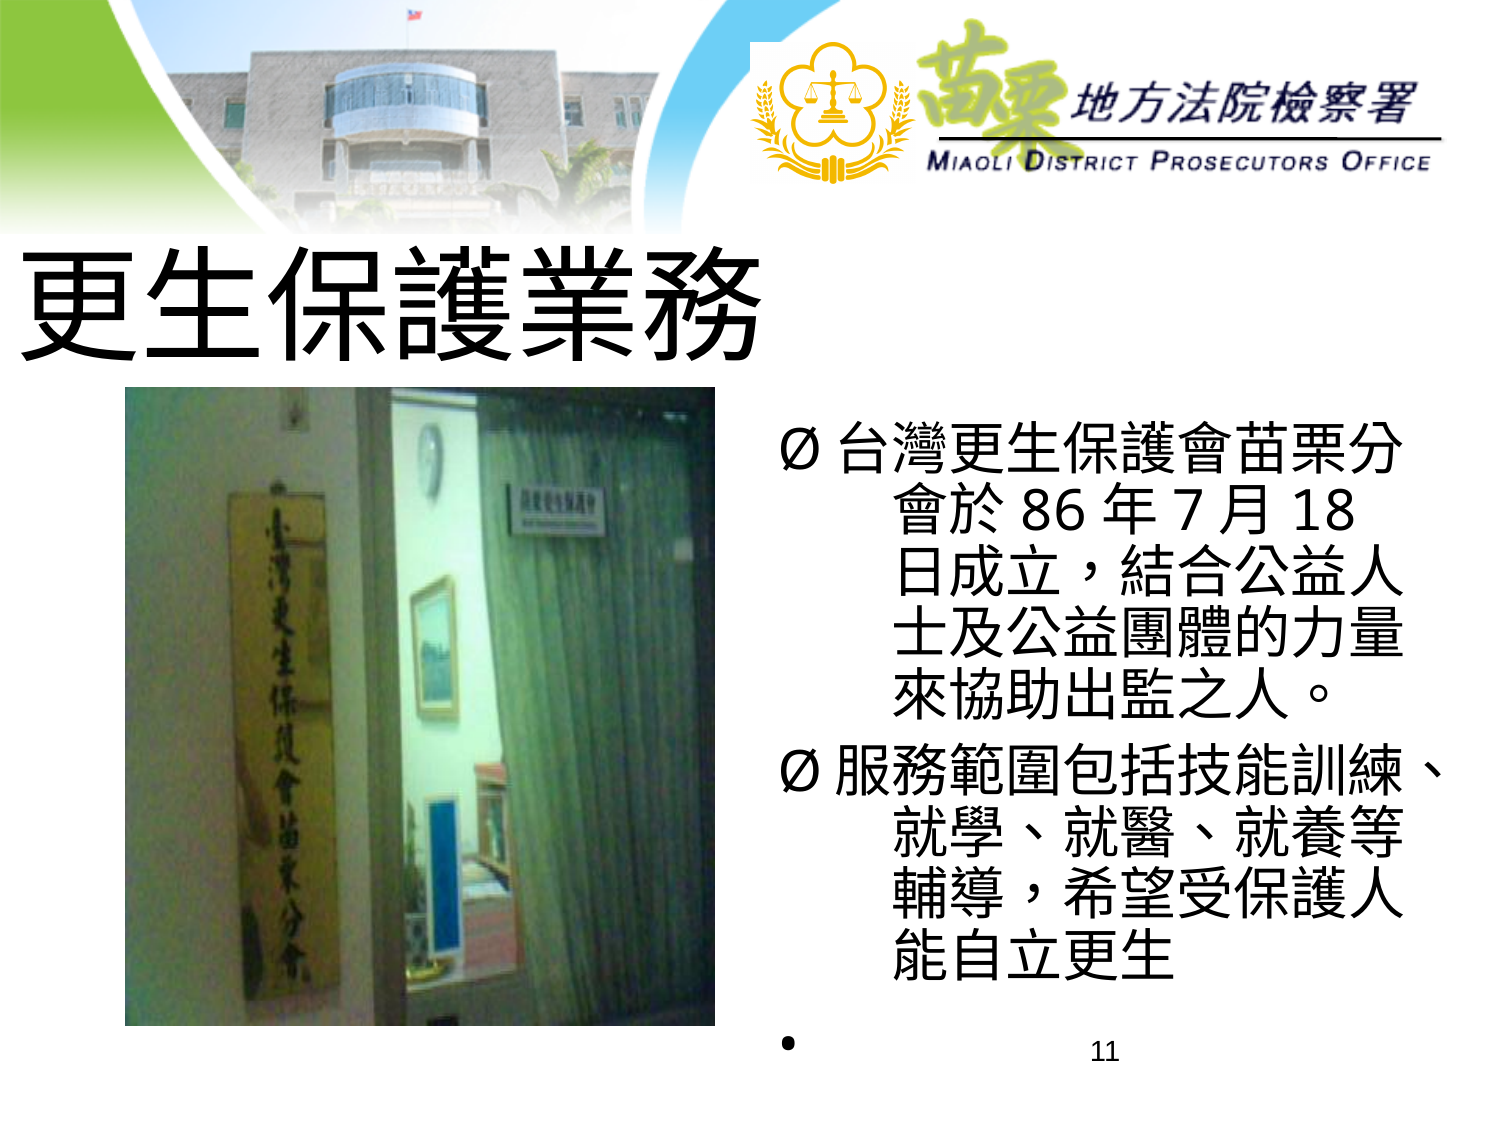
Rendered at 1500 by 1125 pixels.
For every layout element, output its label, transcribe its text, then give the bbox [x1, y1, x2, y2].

title 更生保護業務 [0, 218, 781, 384]
text_box [1074, 1024, 1426, 1103]
picture [125, 387, 715, 1026]
list 台灣更生保護會苗栗分會於86年7月18日成立，結合公益人士及公益團體的力量來協助出監之人。 服務範圍包括技能訓練、就學、就醫、就養等輔導，希望受保護人能自立更生 [762, 412, 1426, 1005]
